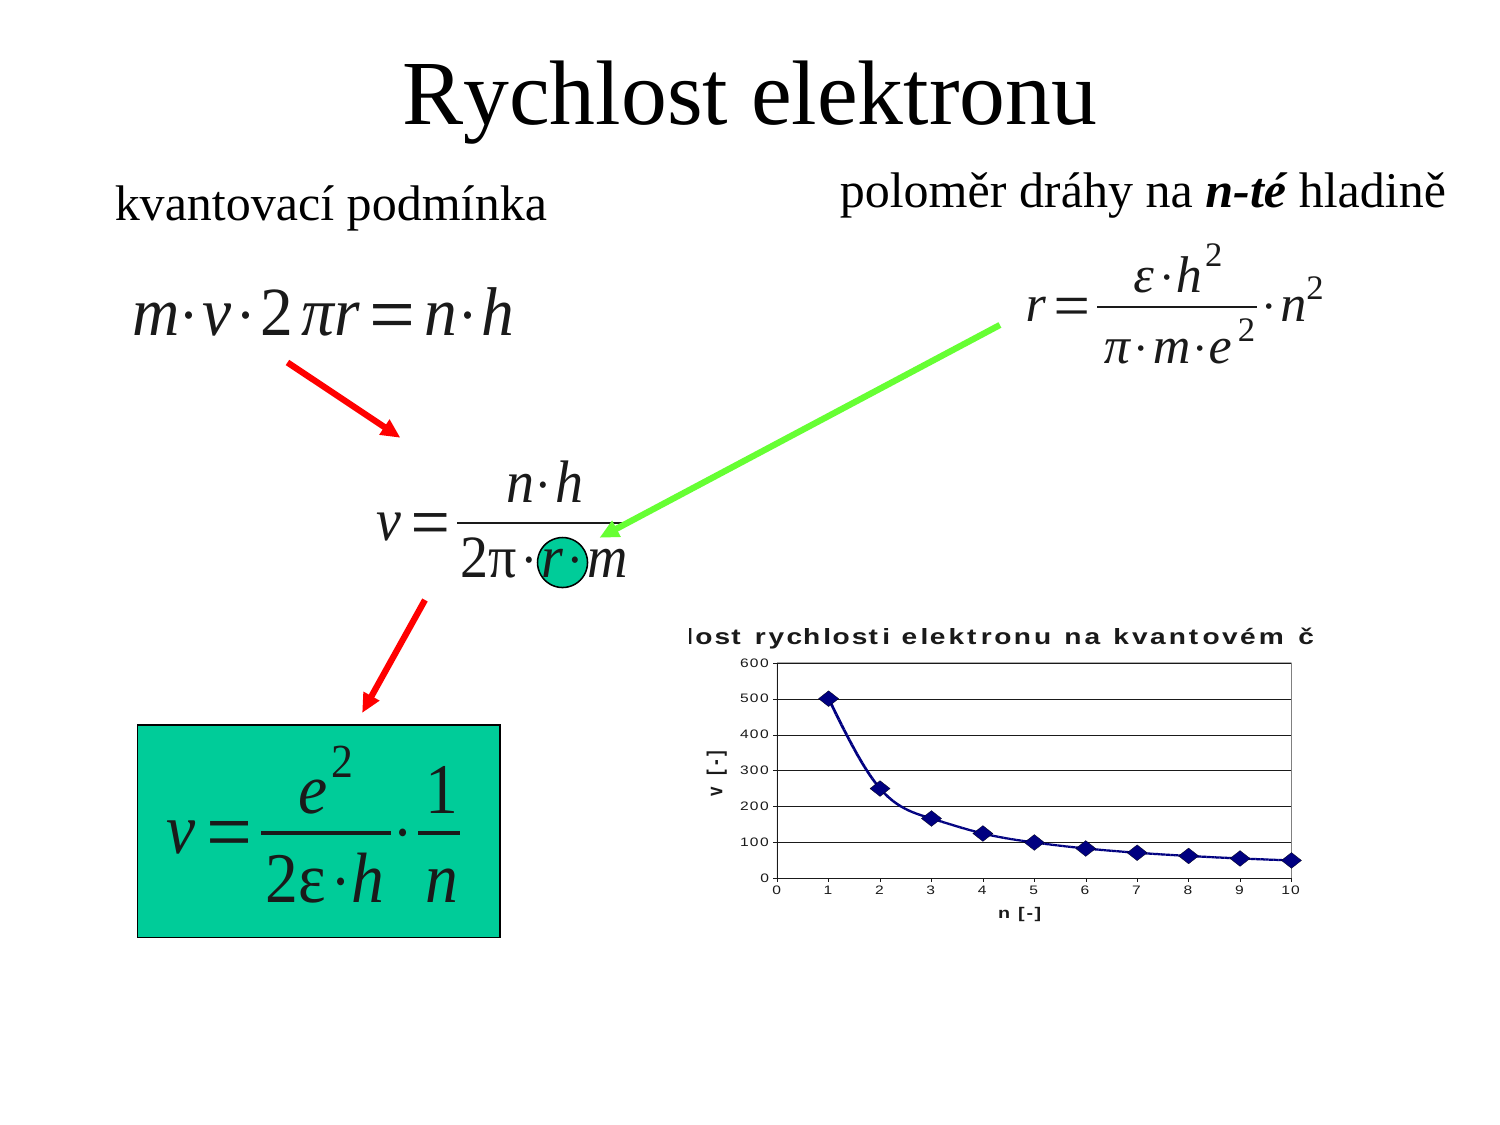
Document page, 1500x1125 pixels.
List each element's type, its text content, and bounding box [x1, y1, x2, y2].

chart [1012, 237, 1344, 376]
chart [362, 450, 654, 593]
text_box kvantovací podmínka [99, 162, 563, 238]
text_box poloměr dráhy na n-té hladině [824, 149, 1463, 226]
text_box Rychlost elektronu [387, 24, 1126, 151]
chart [112, 275, 538, 352]
chart [662, 607, 1463, 1079]
chart [150, 737, 488, 918]
